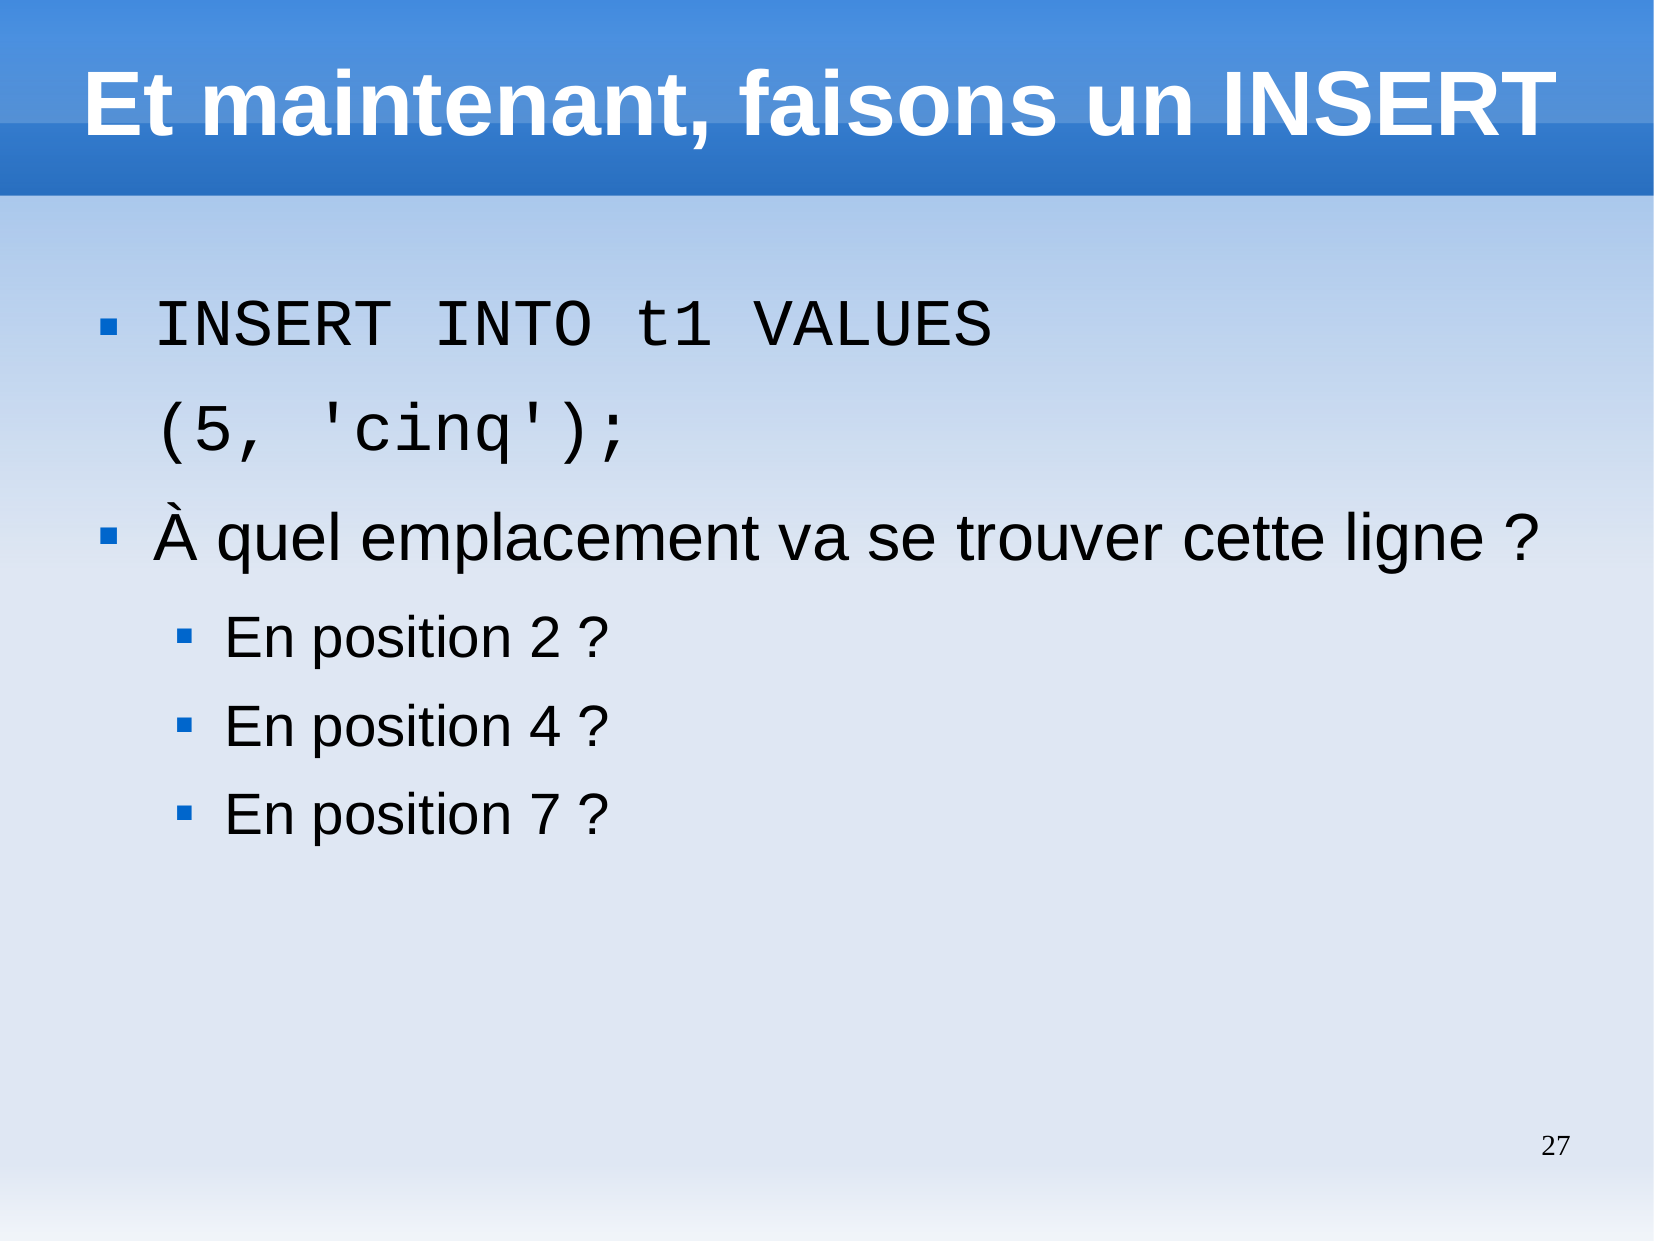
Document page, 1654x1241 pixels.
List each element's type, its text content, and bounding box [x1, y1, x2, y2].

title Et maintenant, faisons un INSERT [76, 7, 1565, 200]
picture [0, 0, 1654, 1241]
list INSERT INTO t1 VALUES (5, 'cinq'); À quel emplacement va se trouver cette ligne ? En position 2 ? En position 4 ? En position 7 ? [82, 290, 1571, 1094]
